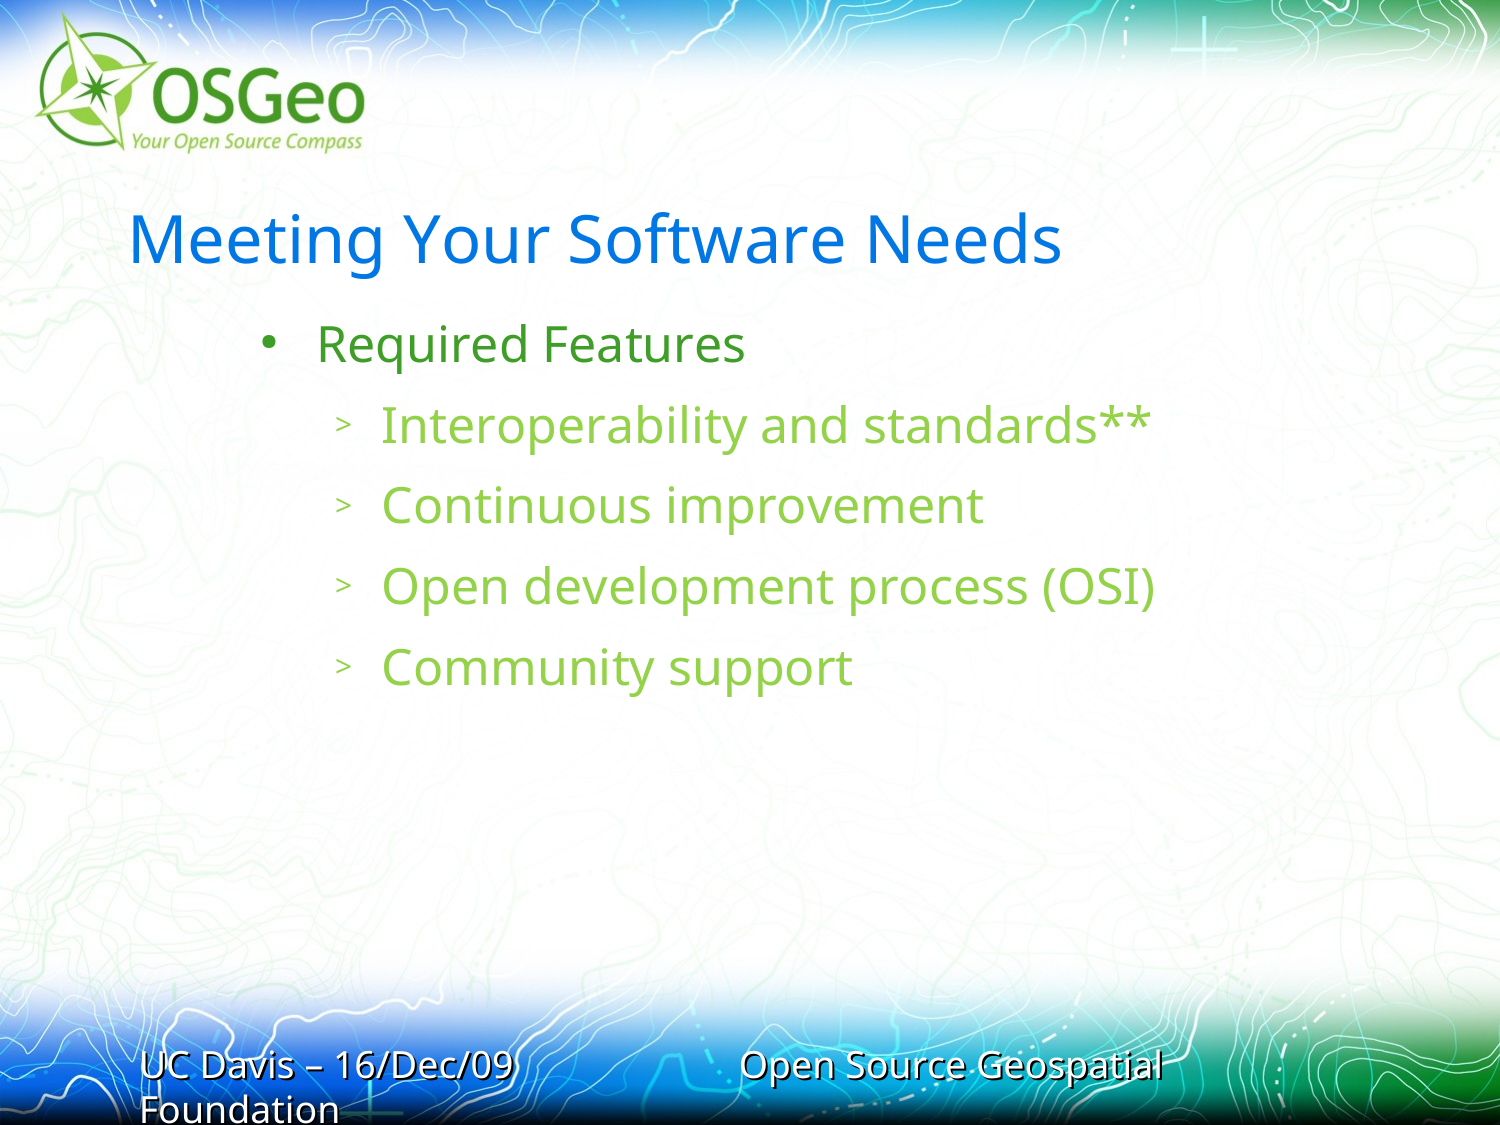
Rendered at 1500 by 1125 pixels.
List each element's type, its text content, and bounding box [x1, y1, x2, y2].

picture [234, 1107, 244, 1121]
picture [257, 1115, 265, 1121]
picture [301, 1107, 311, 1121]
picture [212, 1107, 223, 1125]
title Meeting Your Software Needs [112, 179, 1388, 296]
picture [0, 0, 1500, 1125]
picture [165, 1107, 175, 1121]
list Required Features Interoperability and standards** Continuous improvement Open development process (OSI) Community support [245, 301, 1255, 1044]
picture [325, 1107, 336, 1125]
